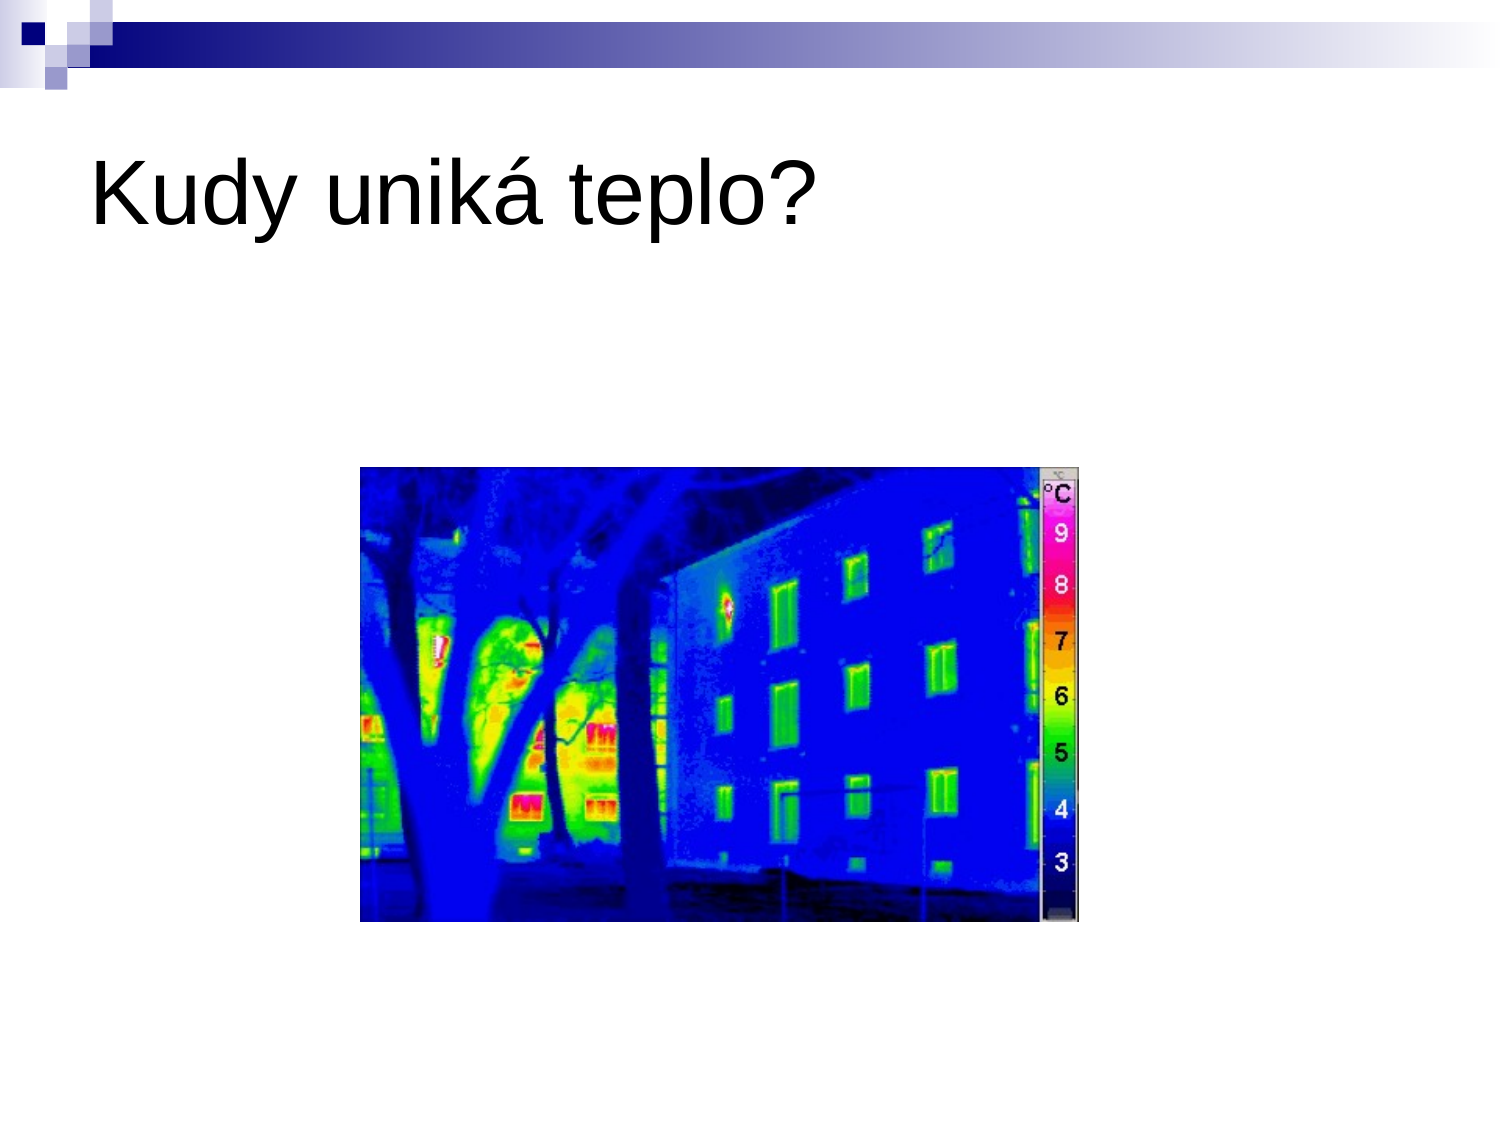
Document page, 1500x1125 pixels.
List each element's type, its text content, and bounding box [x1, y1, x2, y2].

picture [360, 786, 369, 841]
title Kudy uniká teplo? [75, 75, 1426, 301]
picture [360, 467, 1079, 922]
